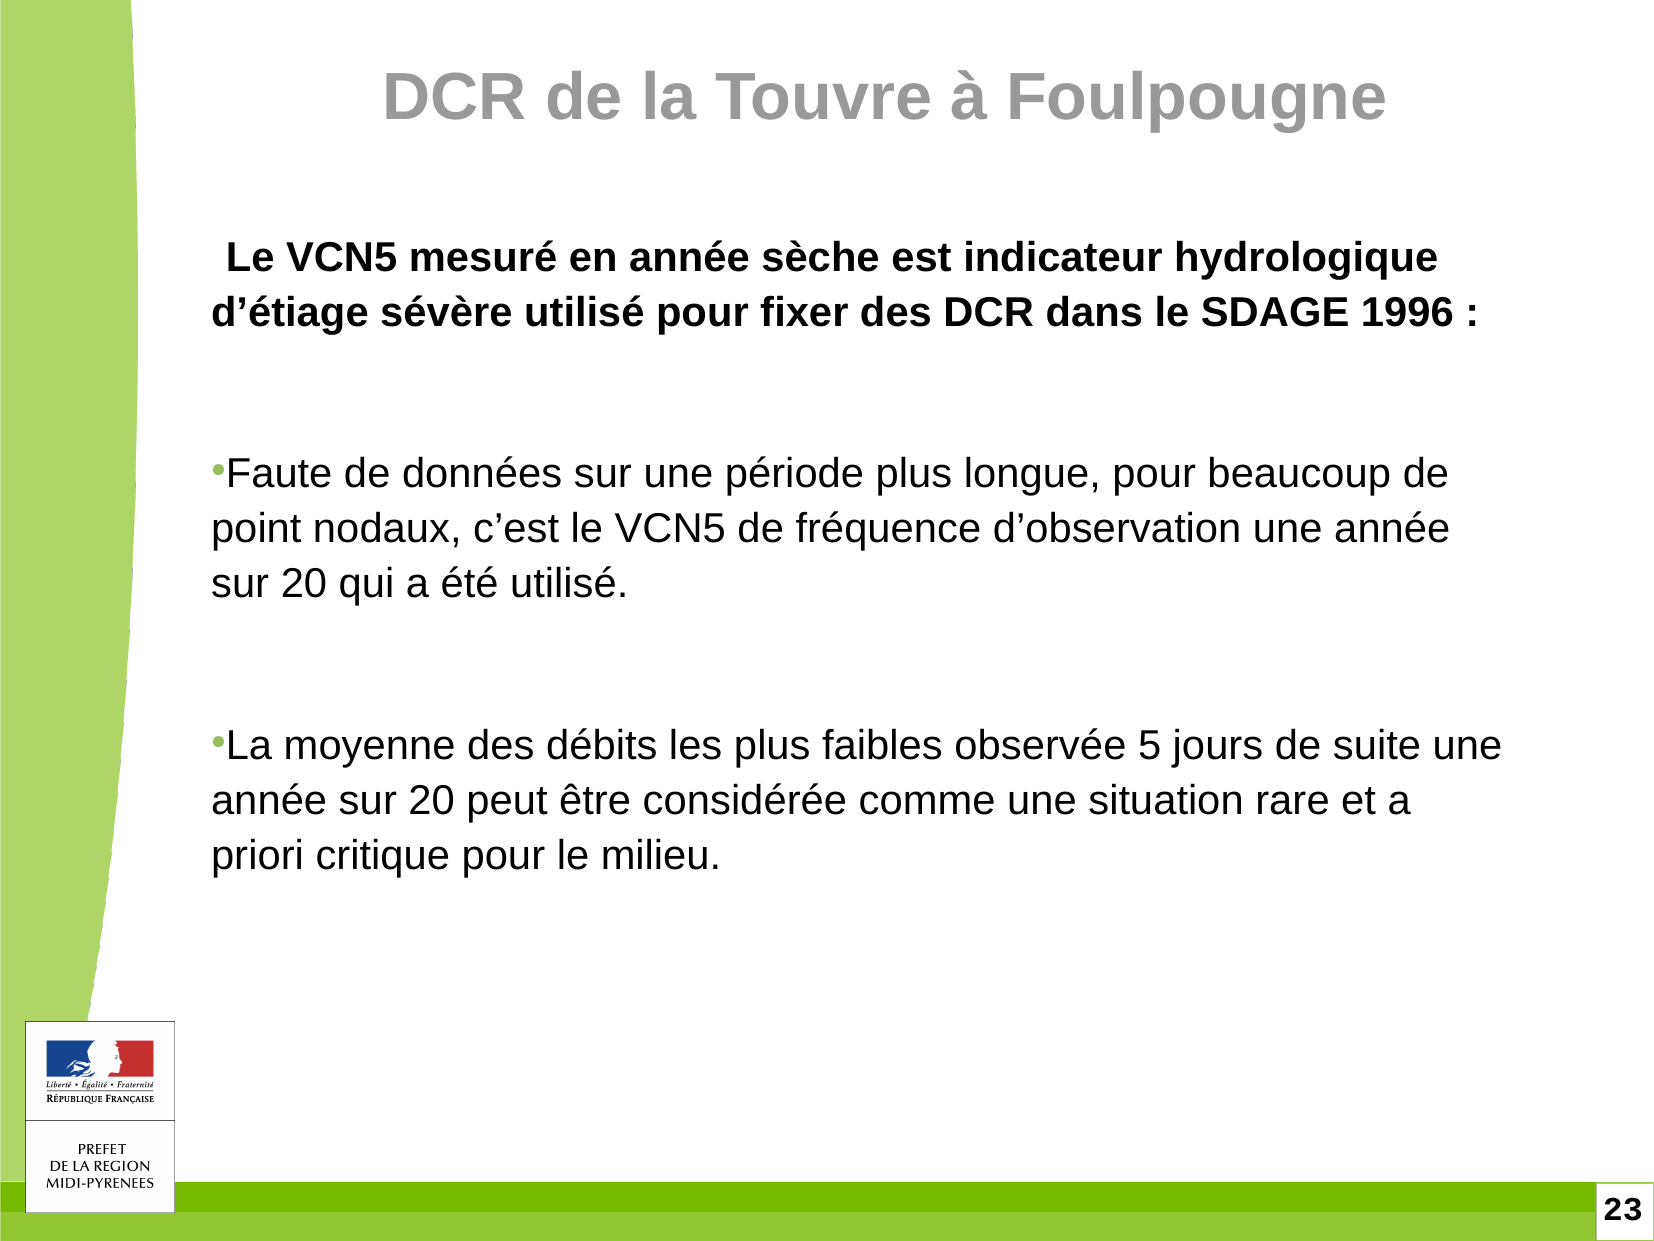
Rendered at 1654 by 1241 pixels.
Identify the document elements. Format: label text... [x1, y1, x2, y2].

picture [0, 0, 1654, 1241]
text_box Le VCN5 mesuré en année sèche est indicateur hydrologique d’étiage sévère utilisé pour fixer des DCR dans le SDAGE 1996 : Faute de données sur une période plus longue, pour beaucoup de point nodaux, c’est le VCN5 de fréquence d’observation une année sur 20 qui a été utilisé. La moyenne des débits les plus faibles observée 5 jours de suite une année sur 20 peut être considérée comme une situation rare et a priori critique pour le milieu. [196, 140, 1530, 1048]
title DCR de la Touvre à Foulpougne [178, 0, 1592, 193]
